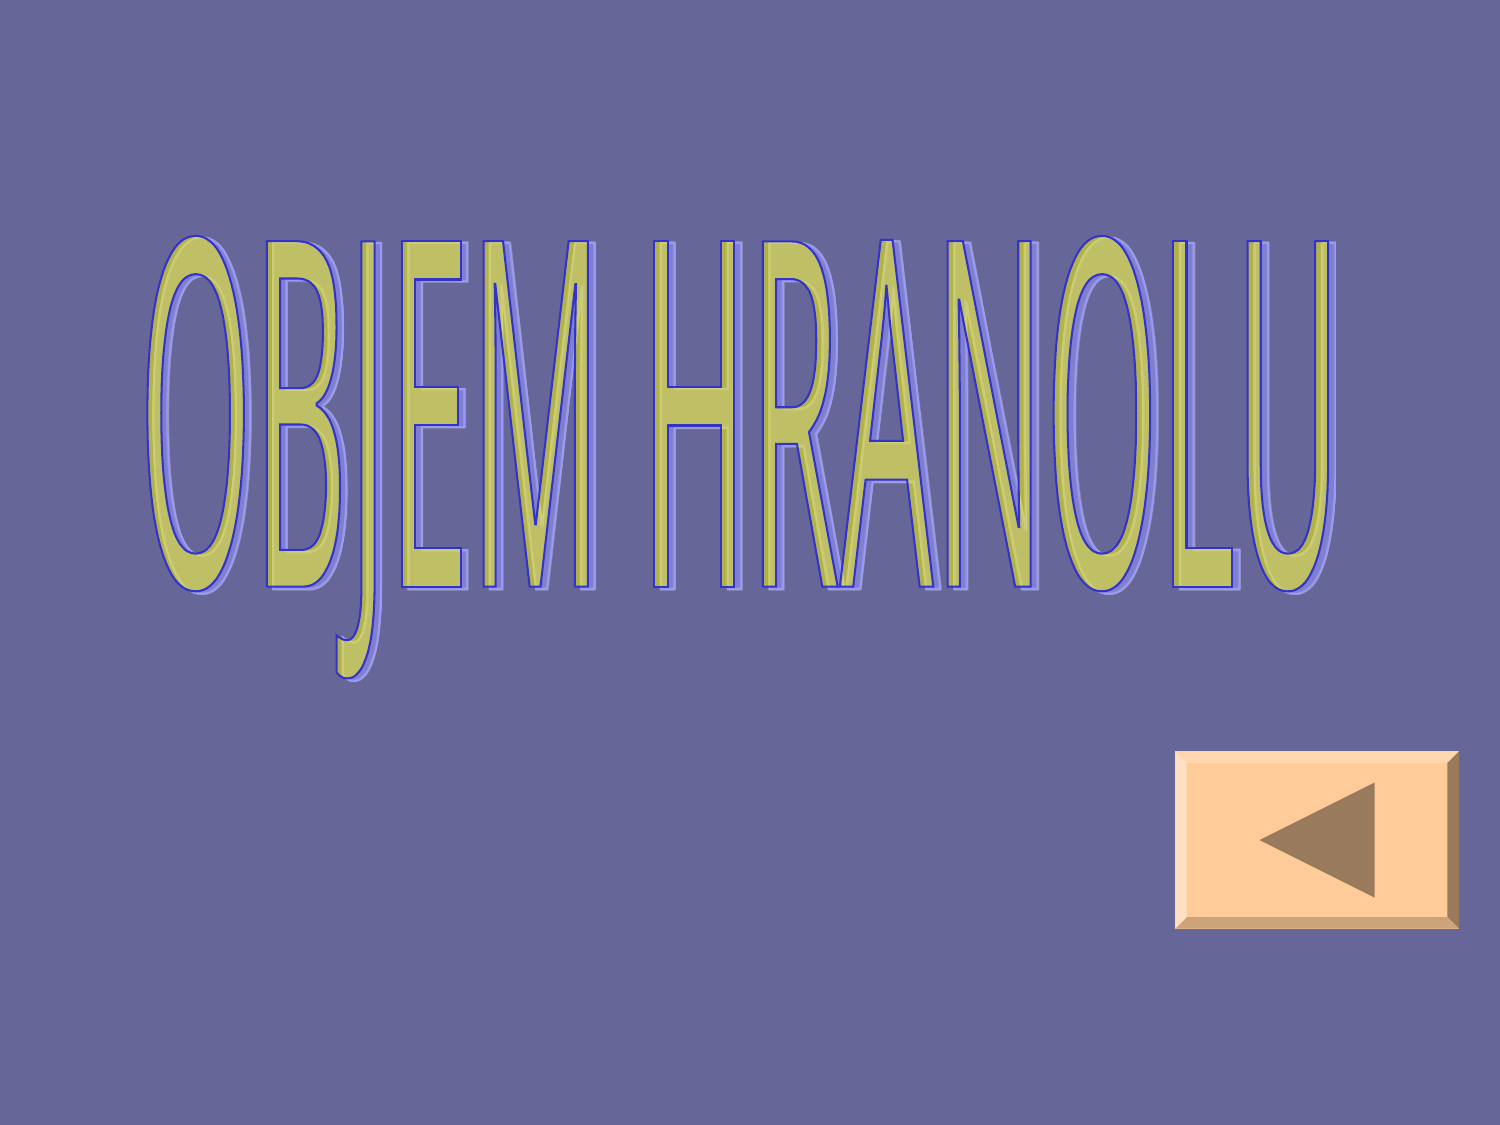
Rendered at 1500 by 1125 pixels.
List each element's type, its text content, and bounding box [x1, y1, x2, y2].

text_box OBJEM HRANOLU [654, 241, 735, 587]
text_box OBJEM HRANOLU [1173, 241, 1233, 587]
text_box OBJEM HRANOLU [839, 239, 934, 587]
text_box OBJEM HRANOLU [1247, 241, 1329, 592]
text_box OBJEM HRANOLU [147, 235, 244, 592]
text_box OBJEM HRANOLU [402, 241, 461, 587]
text_box [1176, 751, 1459, 929]
text_box OBJEM HRANOLU [1053, 235, 1151, 592]
text_box OBJEM HRANOLU [266, 241, 341, 587]
text_box OBJEM HRANOLU [947, 241, 1031, 587]
text_box OBJEM HRANOLU [336, 241, 375, 679]
text_box OBJEM HRANOLU [483, 241, 588, 587]
text_box OBJEM HRANOLU [762, 241, 838, 587]
